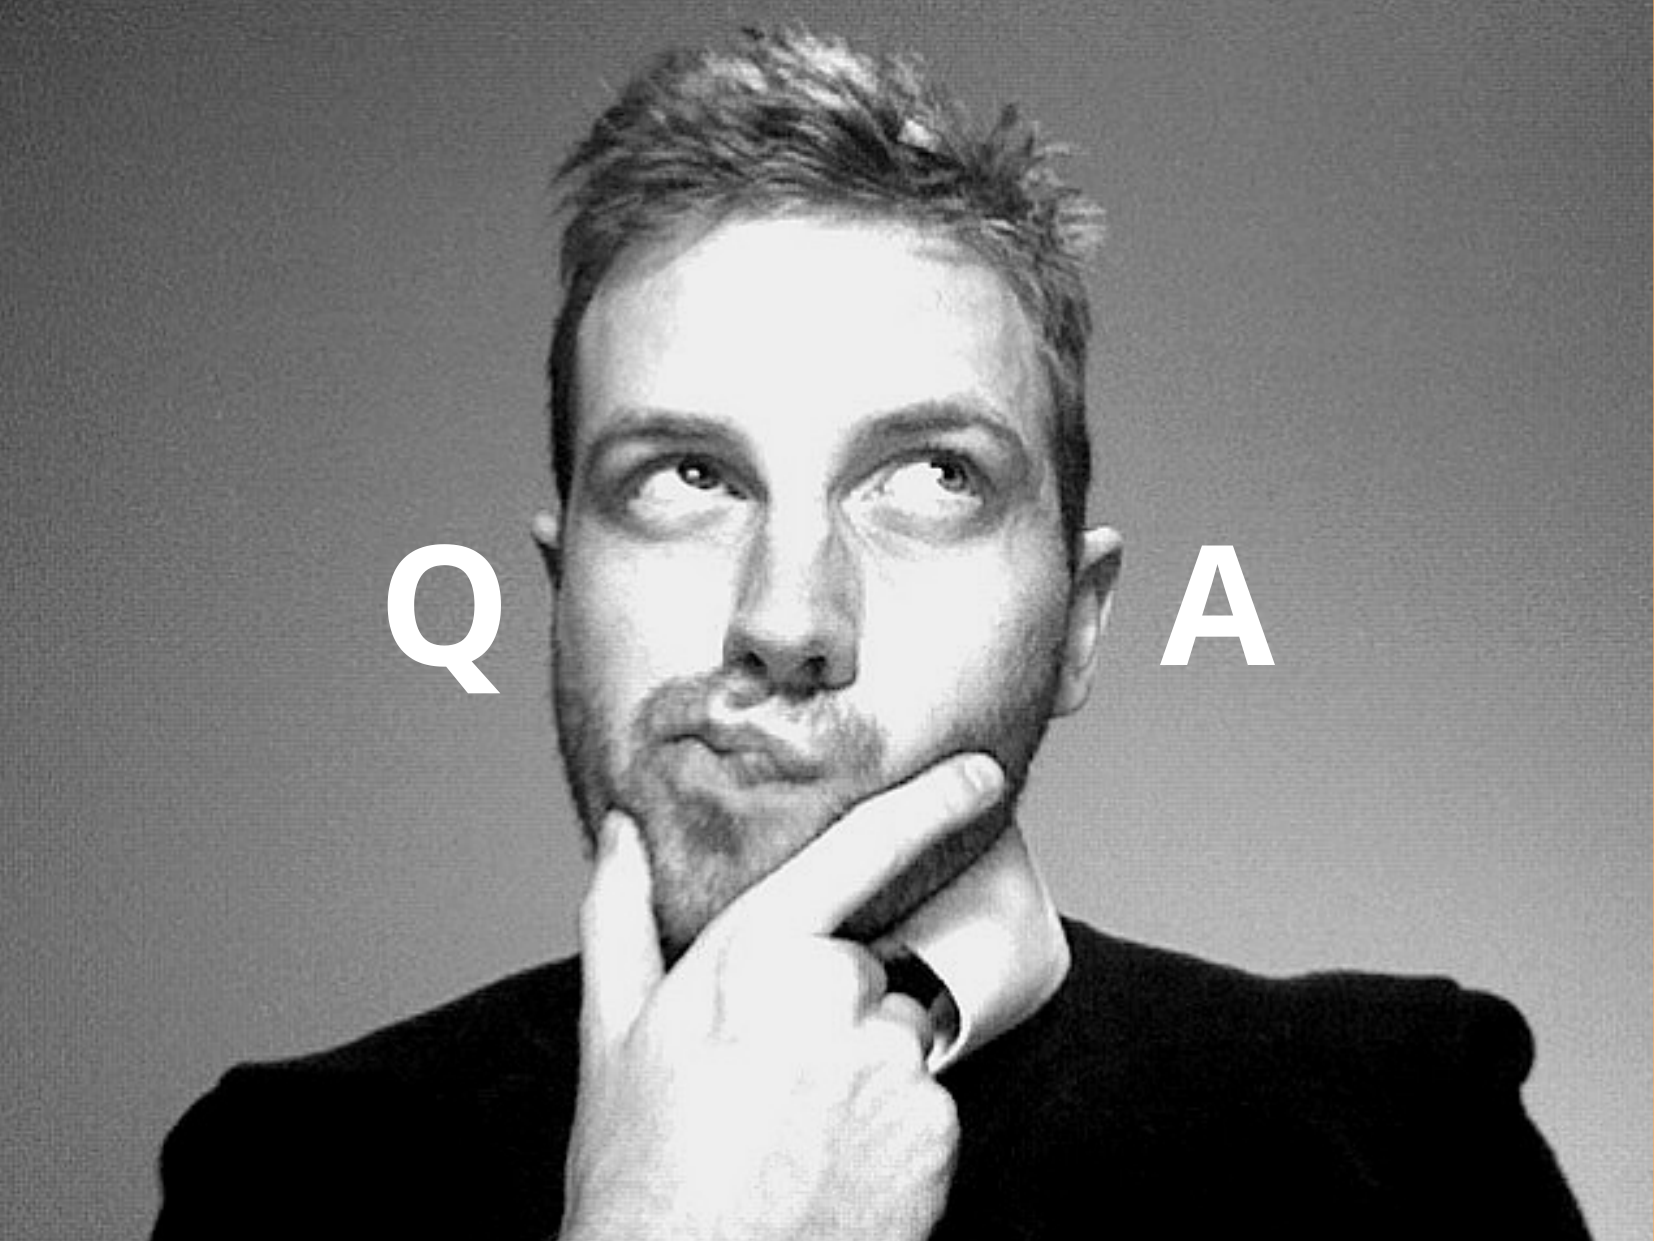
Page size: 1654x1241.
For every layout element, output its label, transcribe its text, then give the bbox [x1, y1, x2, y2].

text_box Q A [82, 70, 1571, 1131]
picture [0, 0, 1654, 1241]
